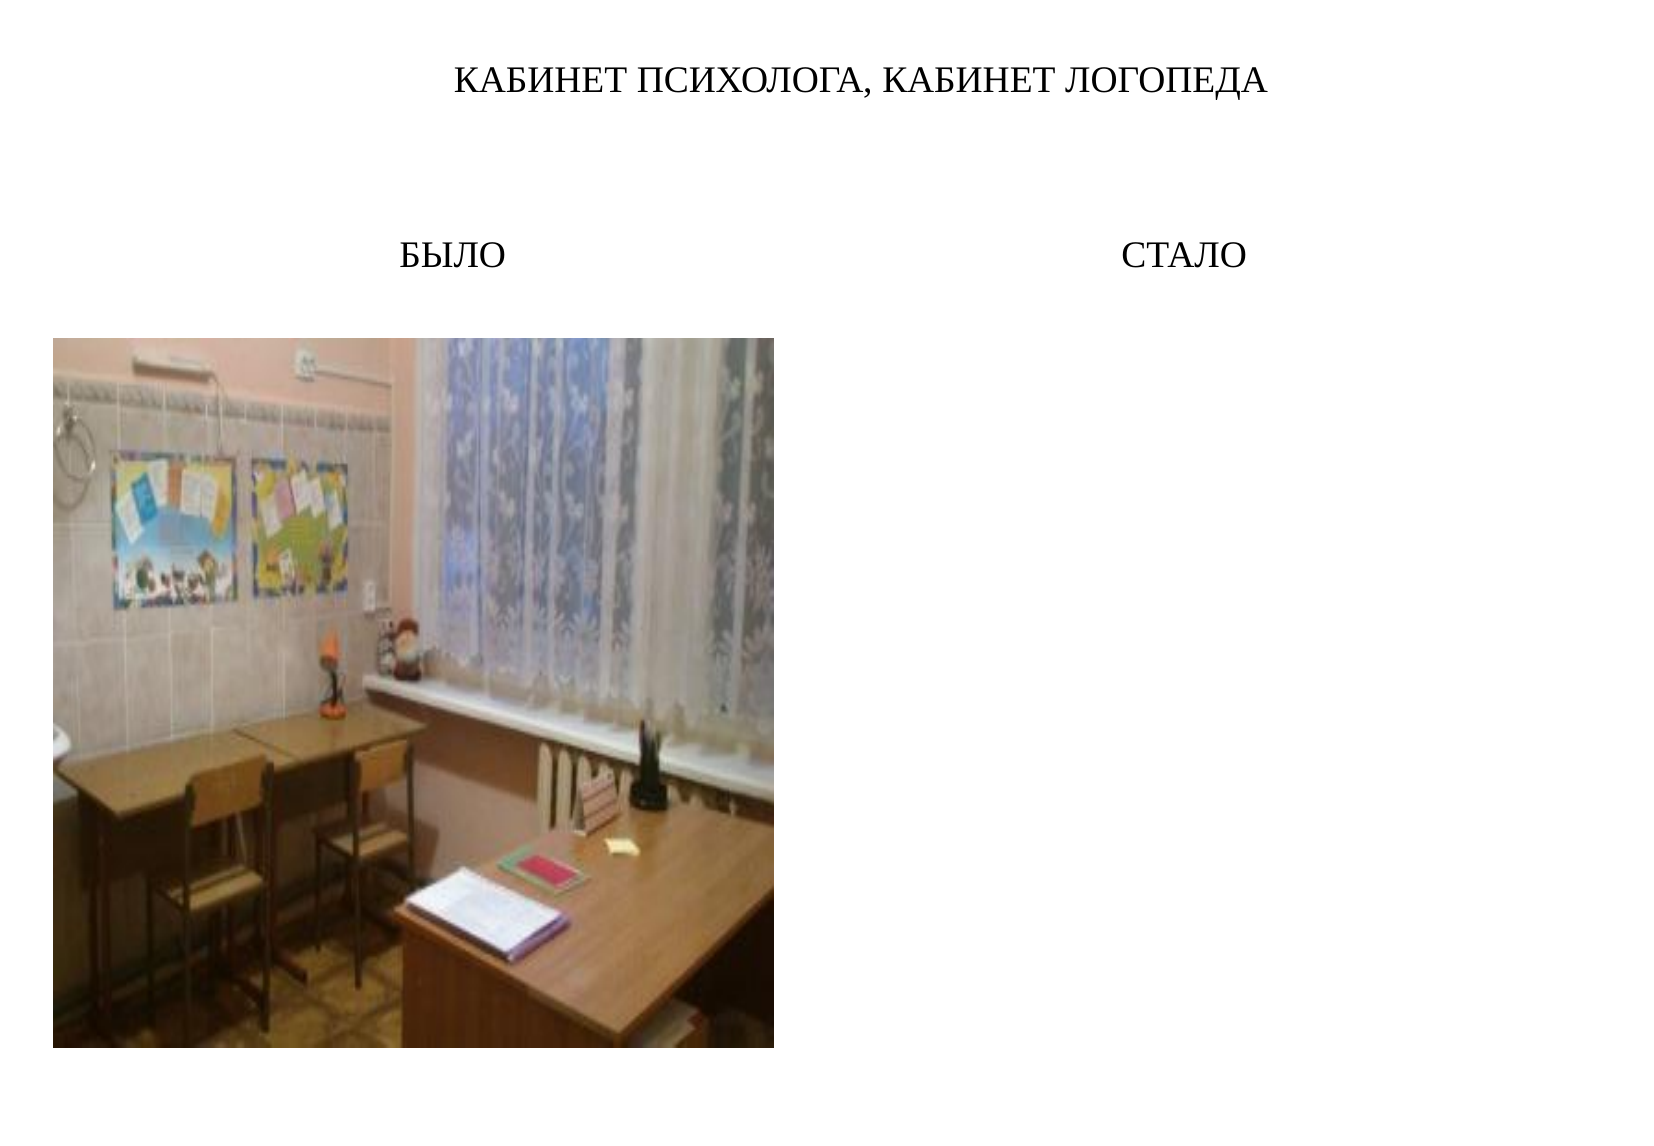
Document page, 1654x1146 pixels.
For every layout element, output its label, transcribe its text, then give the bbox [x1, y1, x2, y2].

picture [53, 338, 774, 1048]
text_box СТАЛО [1026, 221, 1343, 285]
text_box БЫЛО [381, 221, 526, 285]
text_box КАБИНЕТ ПСИХОЛОГА, КАБИНЕТ ЛОГОПЕДА [158, 45, 1564, 110]
